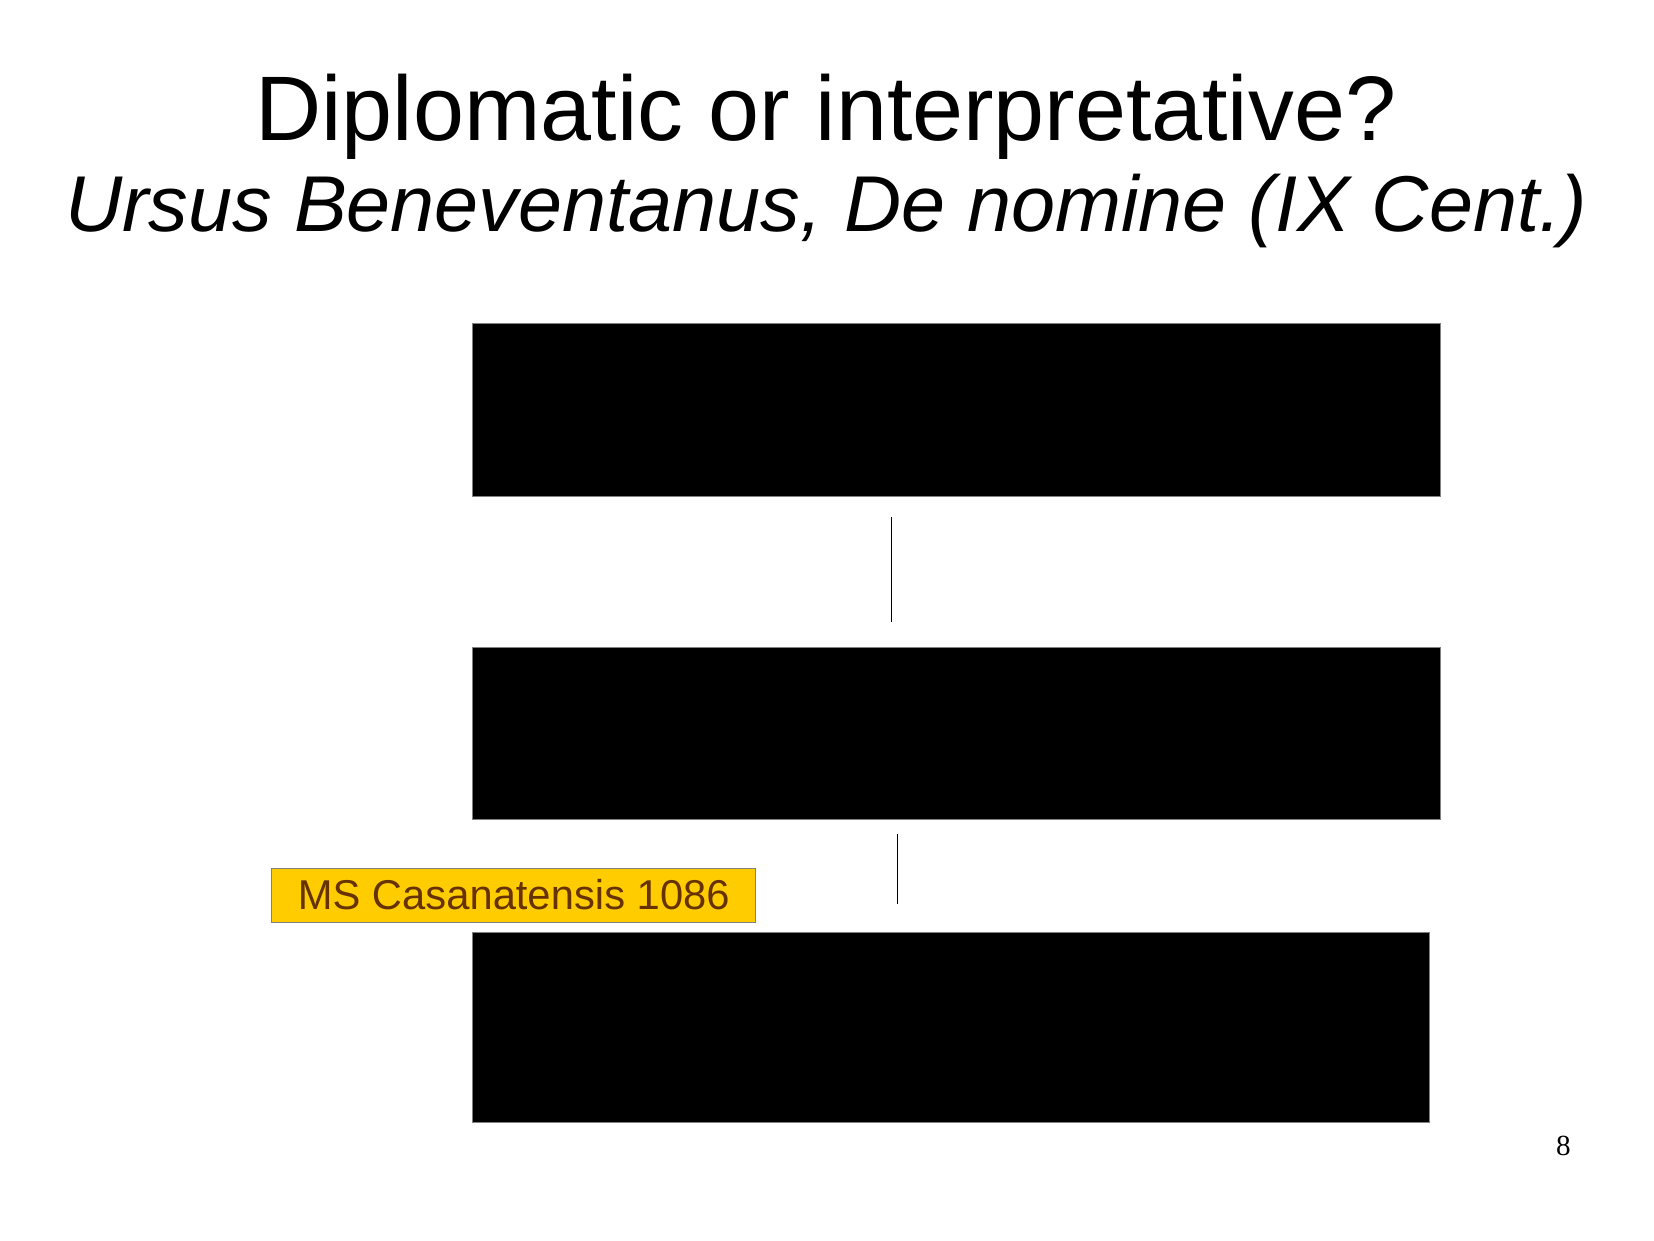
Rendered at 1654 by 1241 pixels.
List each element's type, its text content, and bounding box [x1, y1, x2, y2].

text_box [472, 932, 1430, 1123]
text_box MS Casanatensis 1086 [271, 868, 756, 923]
title Diplomatic or interpretative? Ursus Beneventanus, De nomine (IX Cent.) [47, 49, 1607, 257]
text_box [472, 323, 1441, 497]
text_box [472, 647, 1441, 820]
